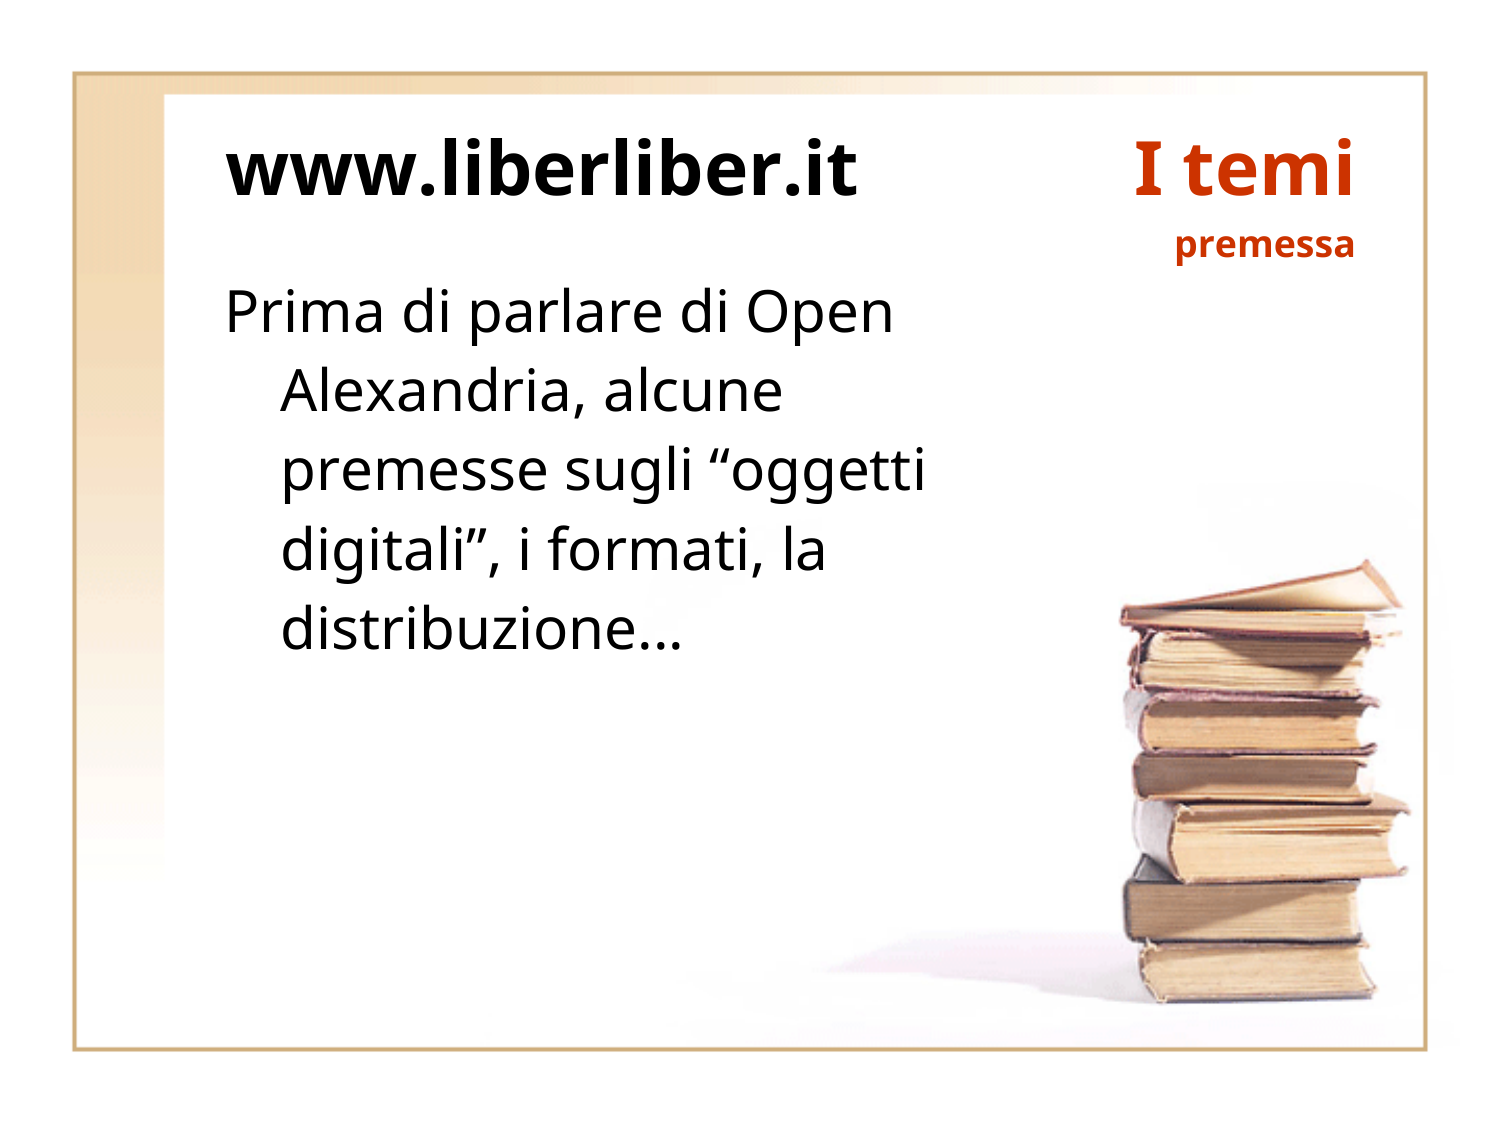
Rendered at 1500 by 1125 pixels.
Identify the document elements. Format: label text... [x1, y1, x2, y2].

picture [0, 0, 1500, 1125]
list Prima di parlare di Open Alexandria, alcune premesse sugli “oggetti digitali”, i formati, la distribuzione... [209, 268, 1073, 1006]
title www.liberliber.it I temi premessa [208, 116, 1372, 268]
